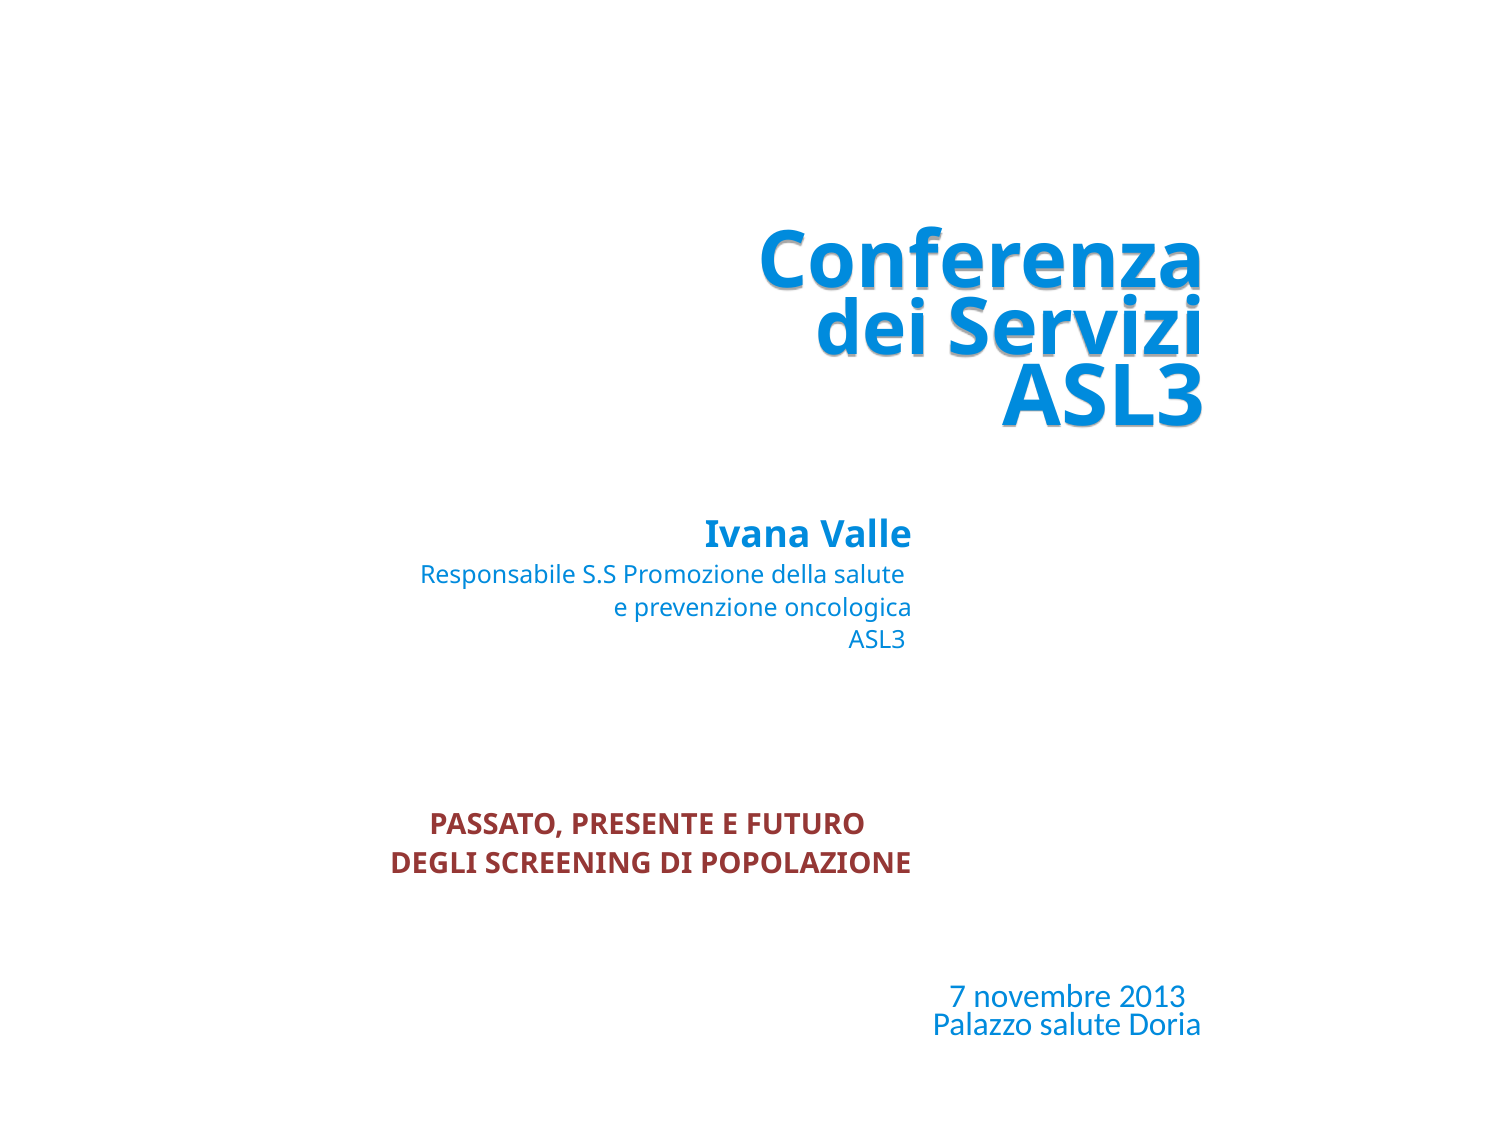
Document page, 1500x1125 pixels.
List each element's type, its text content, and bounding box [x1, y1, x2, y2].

text_box 7 novembre 2013 Palazzo salute Doria [702, 964, 1433, 1125]
title Conferenza dei Servizi ASL3 [742, 221, 1311, 453]
text_box Ivana Valle Responsabile S.S Promozione della salute e prevenzione oncologica ASL3 PASSATO, PRESENTE E FUTURO DEGLI SCREENING DI POPOLAZIONE [375, 498, 1265, 887]
